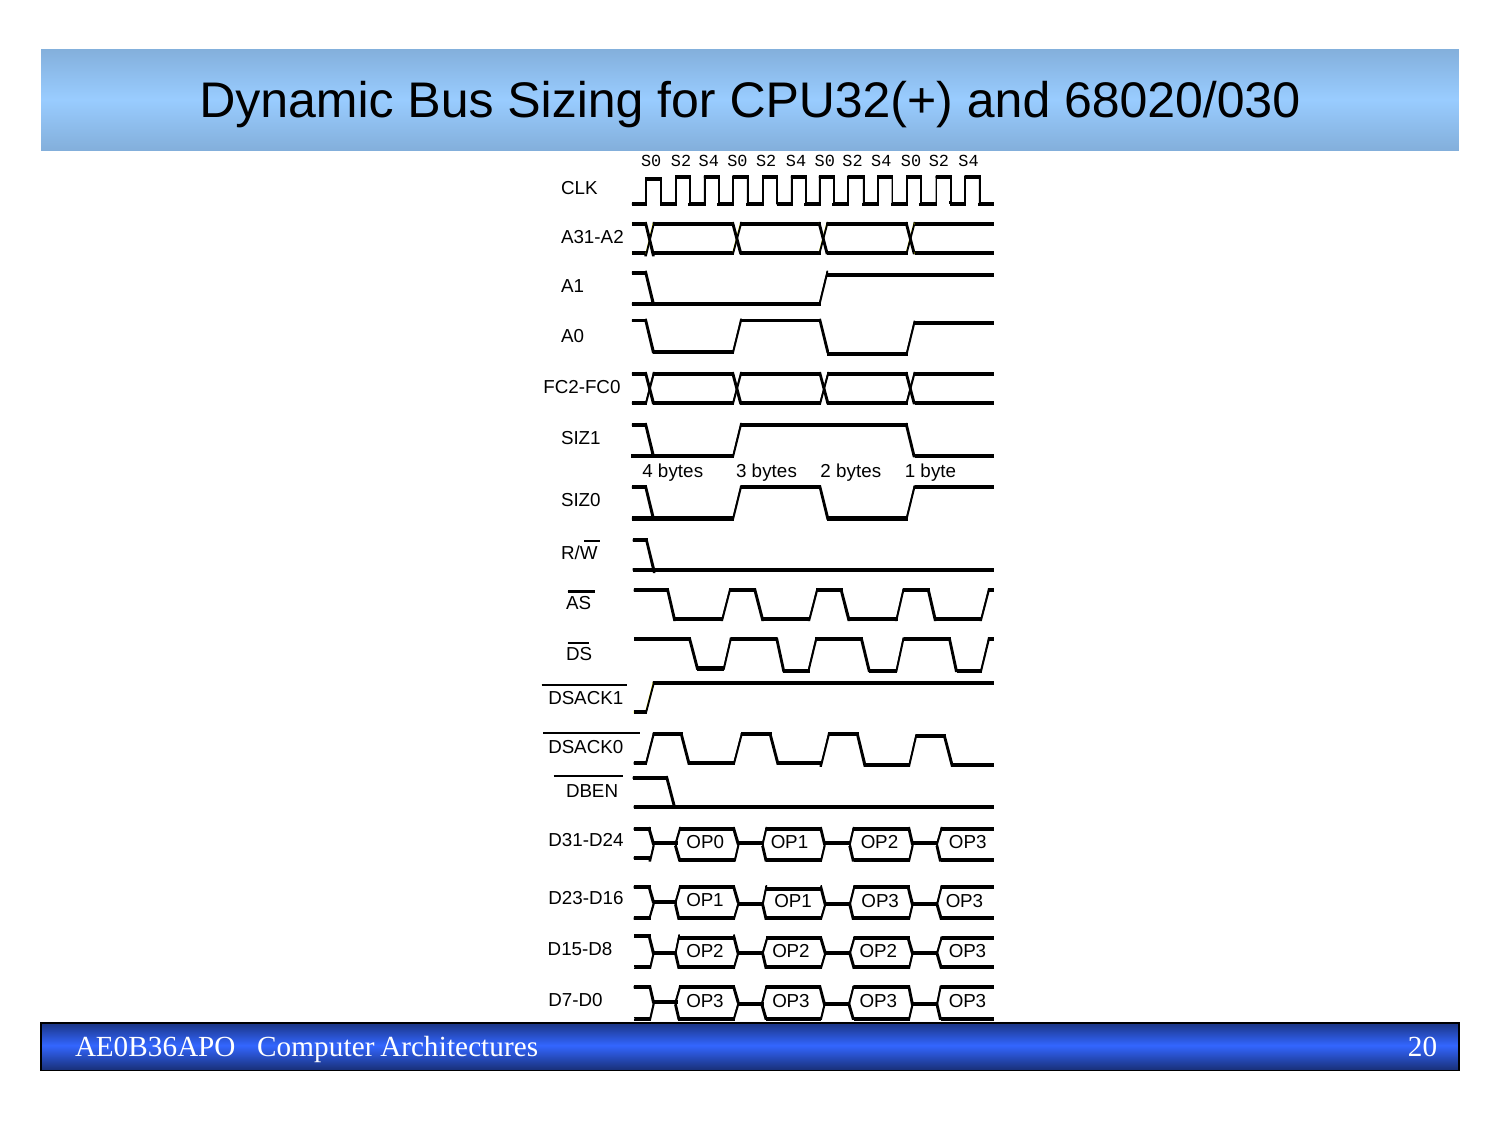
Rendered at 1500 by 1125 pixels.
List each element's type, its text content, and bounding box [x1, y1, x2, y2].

title Dynamic Bus Sizing for CPU32(+) and 68020/030 [41, 49, 1459, 151]
